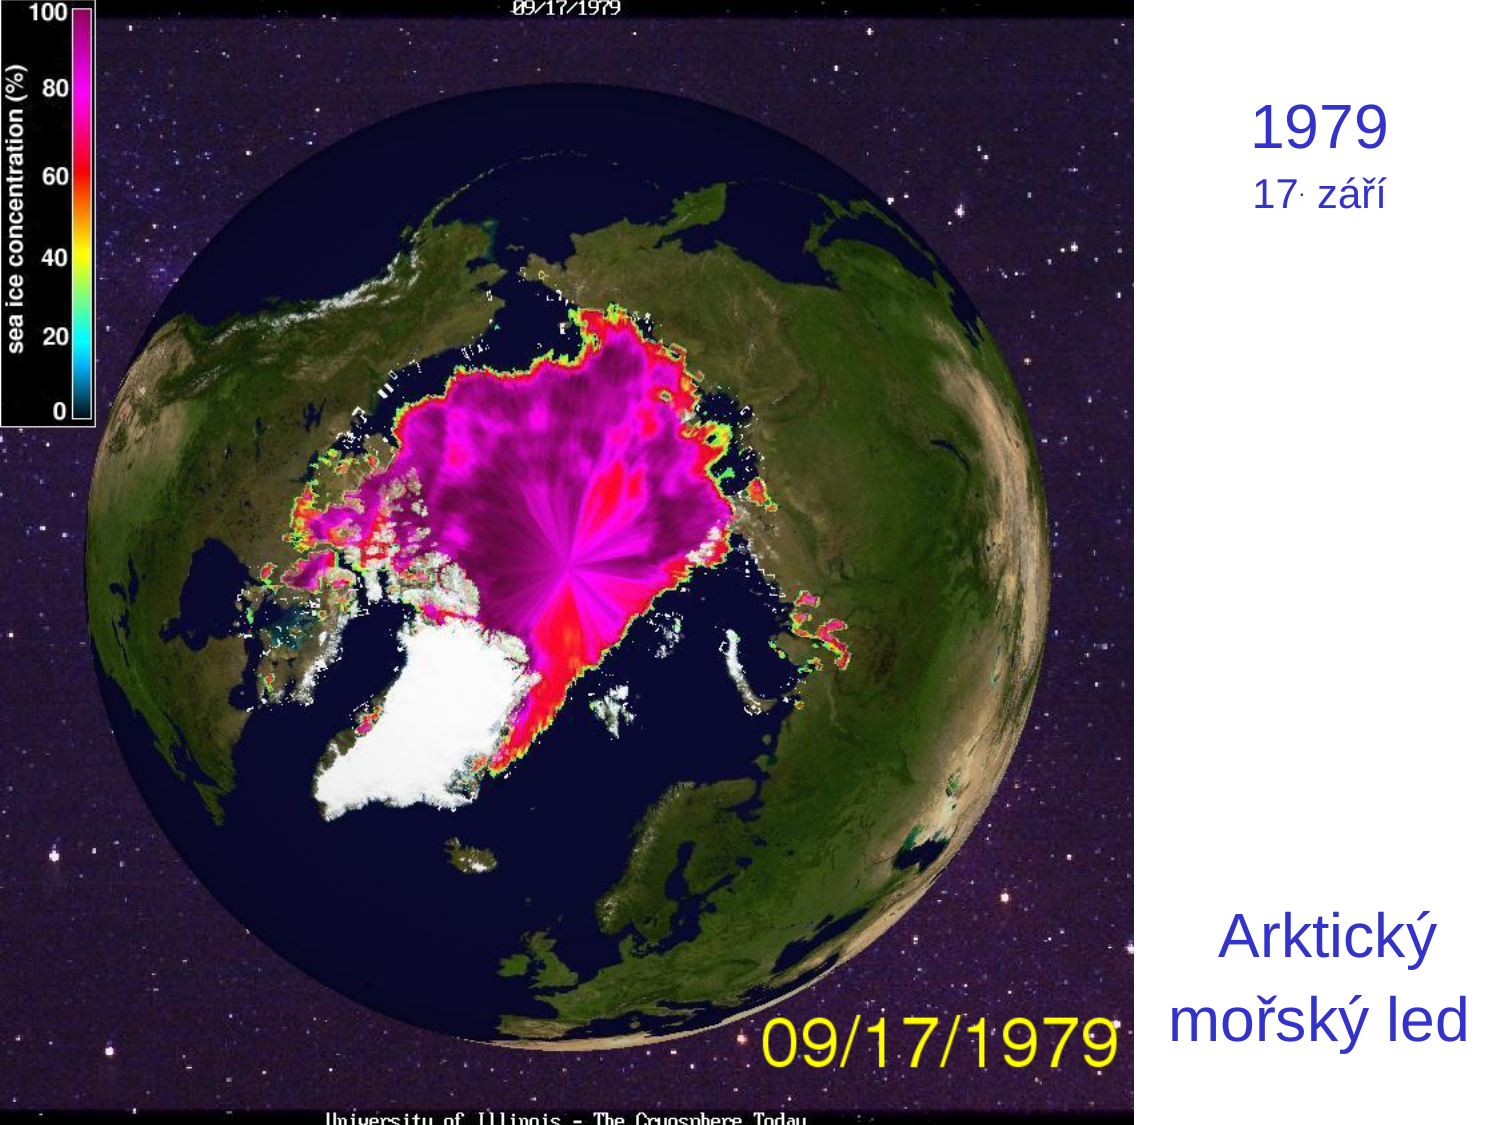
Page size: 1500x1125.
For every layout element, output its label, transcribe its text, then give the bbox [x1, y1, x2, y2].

title 1979 17. září Arktický mořský led [1139, 7, 1500, 1125]
picture [0, 0, 1134, 1125]
